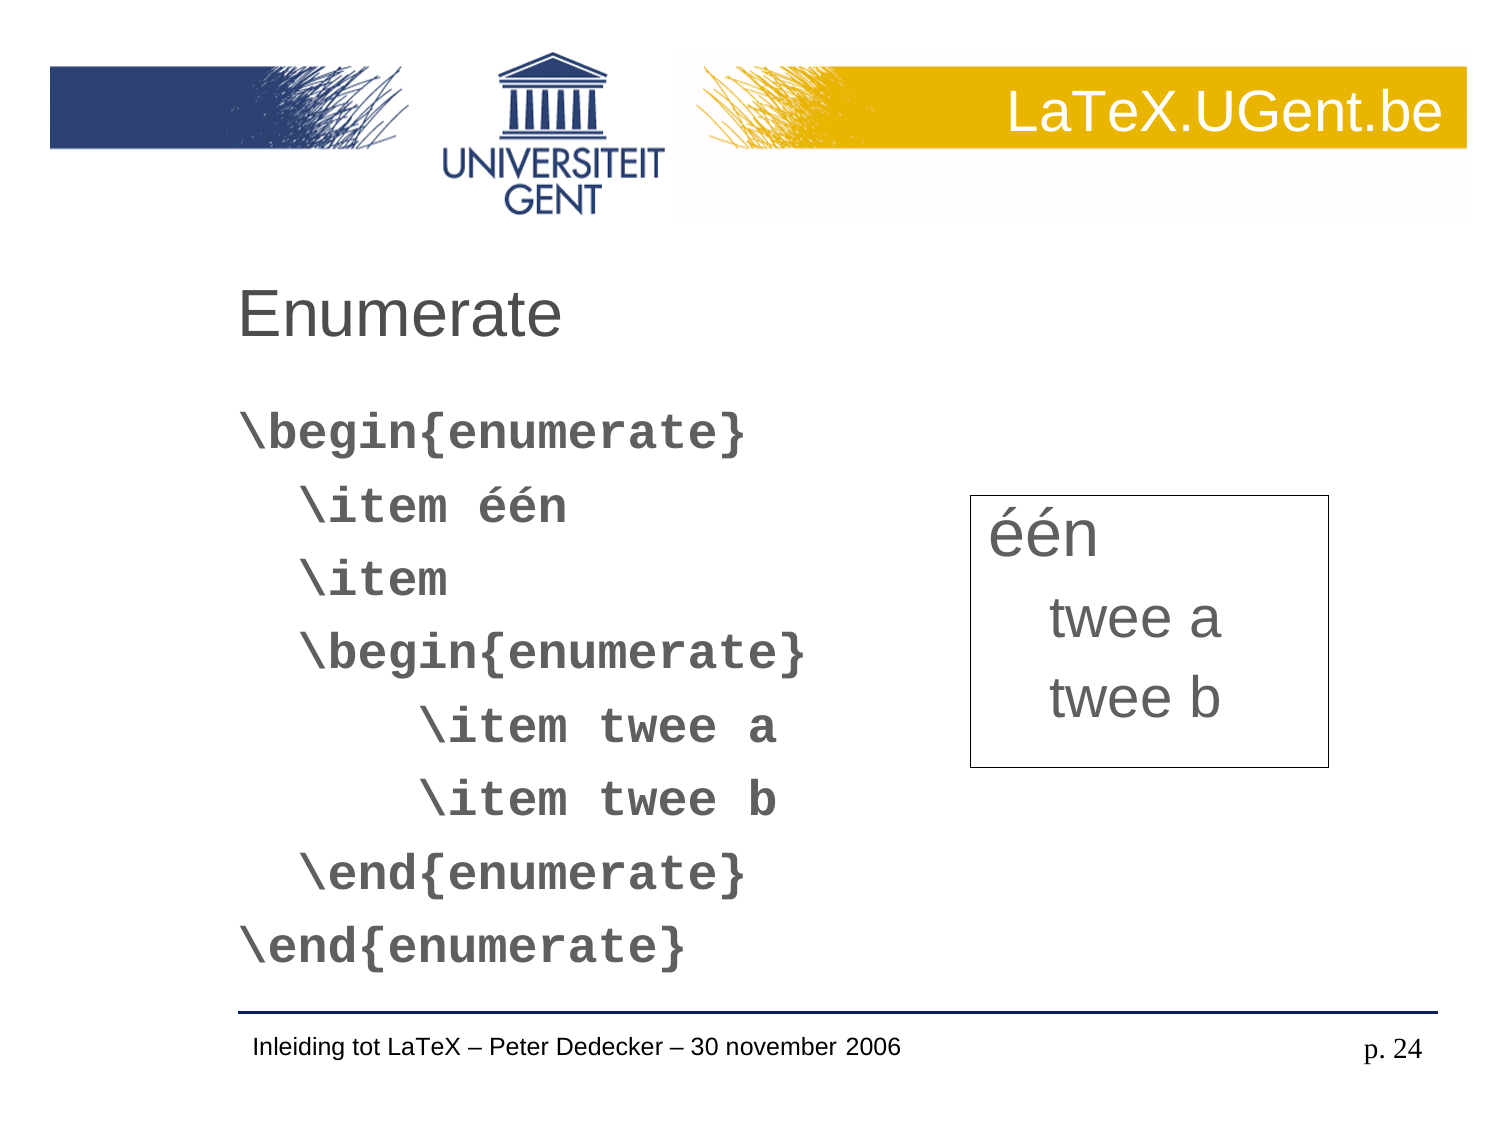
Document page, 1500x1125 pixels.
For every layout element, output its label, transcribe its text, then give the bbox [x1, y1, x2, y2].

list \begin{enumerate} \item één \item \begin{enumerate} \item twee a \item twee b \end{enumerate} \end{enumerate} [237, 406, 824, 1022]
picture [50, 49, 1467, 219]
list één twee a twee b [970, 495, 1329, 768]
title Enumerate [237, 219, 1438, 407]
